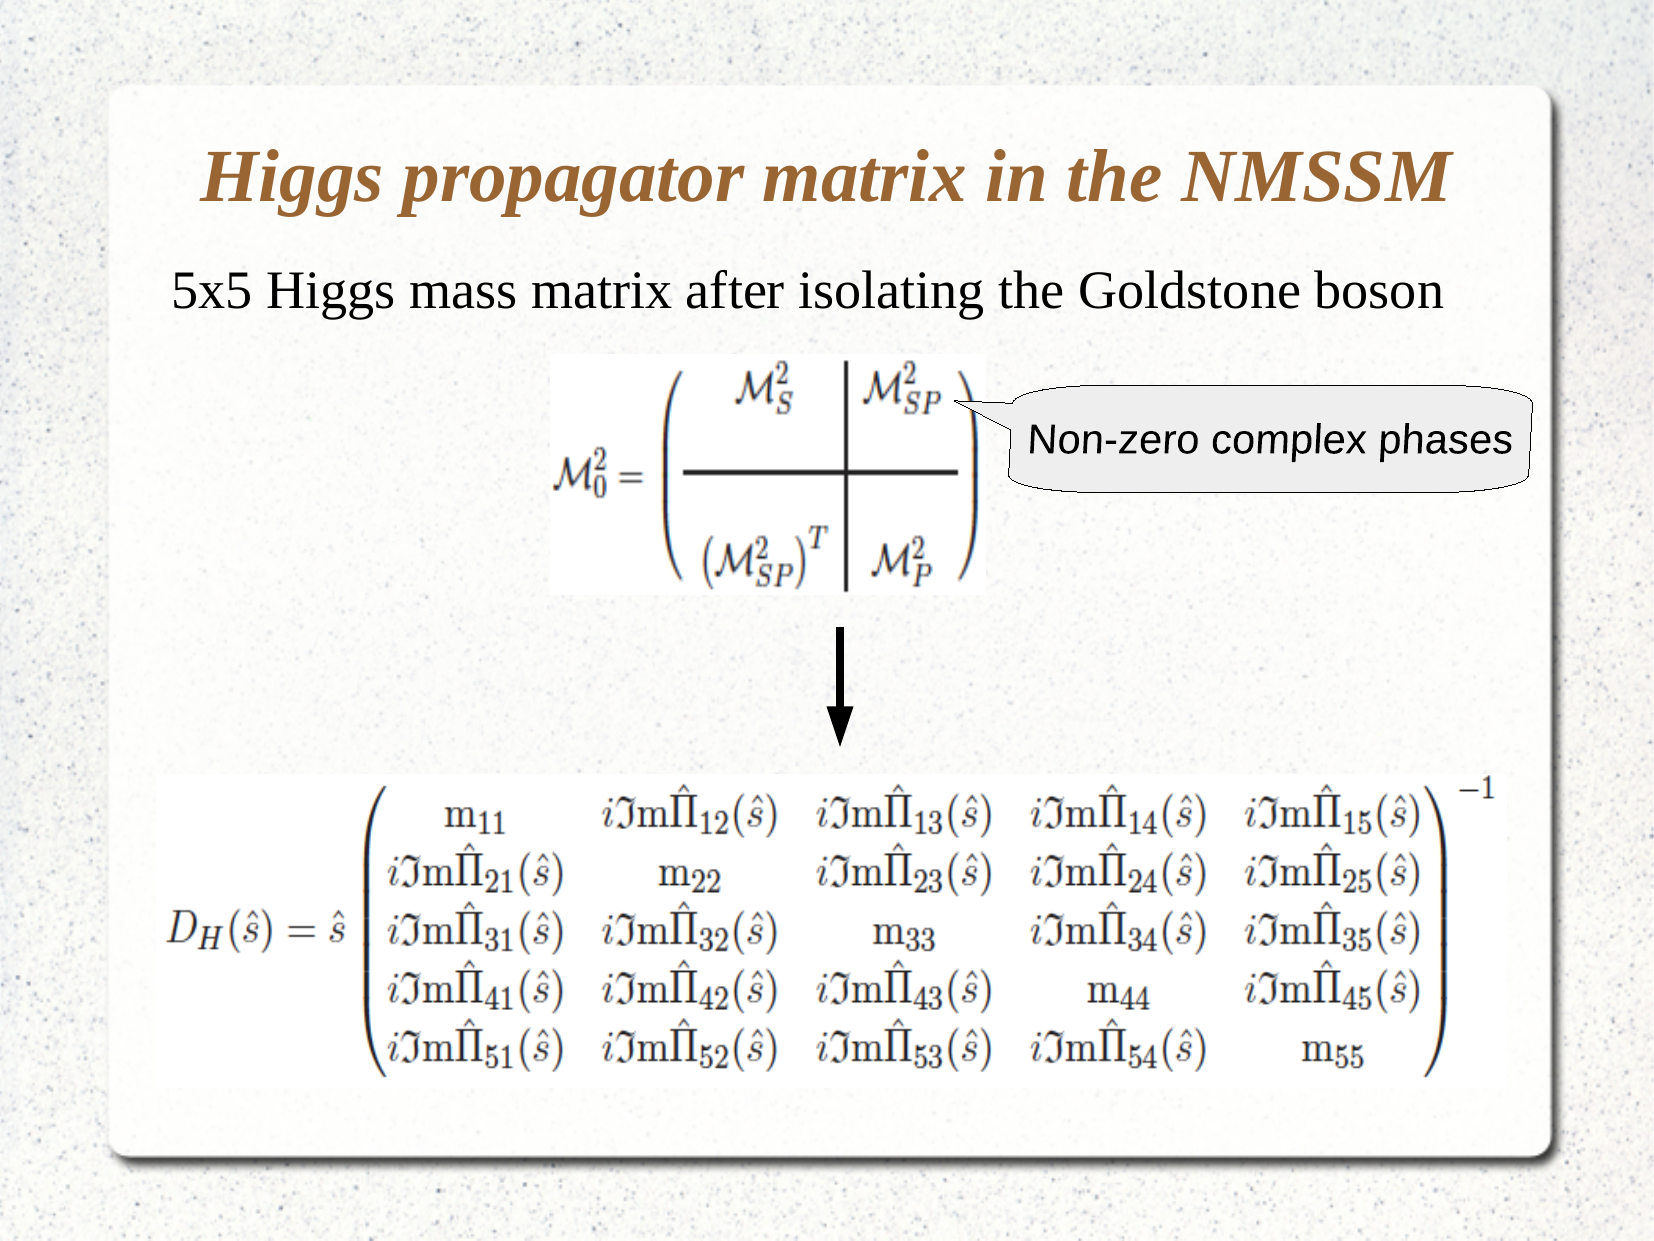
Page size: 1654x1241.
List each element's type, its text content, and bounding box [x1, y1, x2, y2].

text_box Non-zero complex phases [954, 385, 1533, 493]
list [100, 525, 1459, 982]
title Higgs propagator matrix in the NMSSM [118, 96, 1536, 256]
list 5x5 Higgs mass matrix after isolating the Goldstone boson [100, 259, 1459, 404]
picture [0, 0, 1654, 1241]
